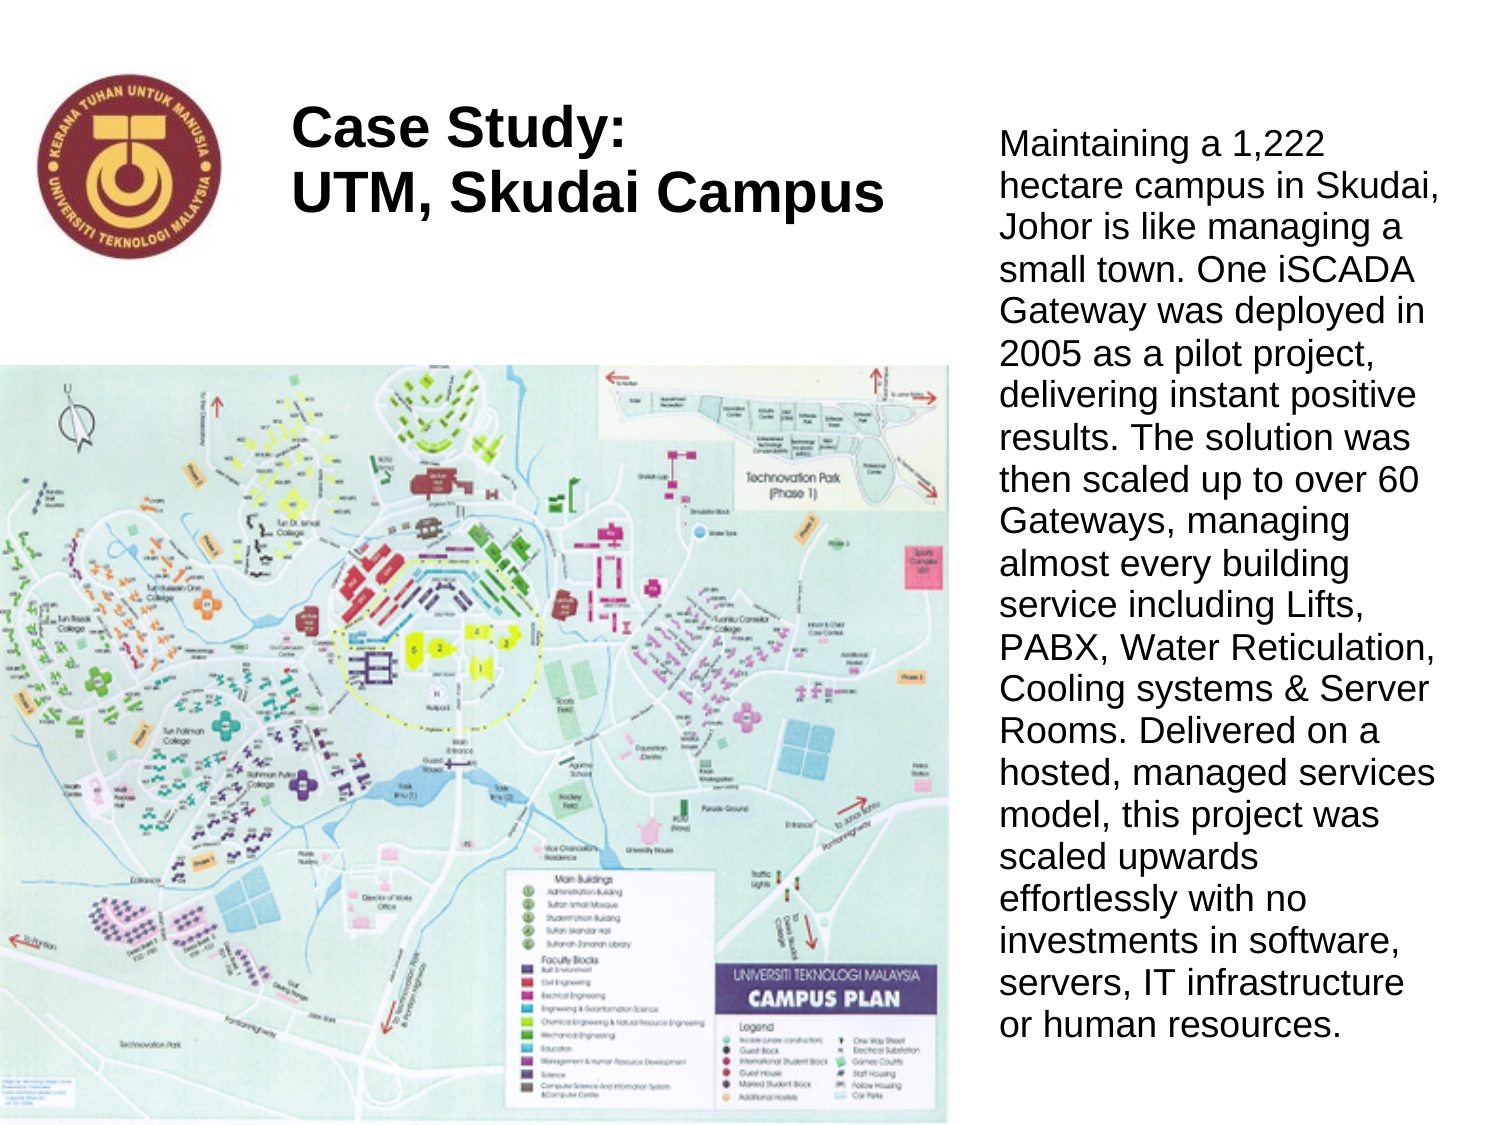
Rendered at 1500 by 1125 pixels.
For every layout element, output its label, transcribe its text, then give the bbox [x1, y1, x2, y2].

picture [33, 70, 226, 264]
text_box Case Study: UTM, Skudai Campus [276, 87, 926, 233]
picture [0, 365, 949, 1125]
text_box Maintaining a 1,222 hectare campus in Skudai, Johor is like managing a small town. One iSCADA Gateway was deployed in 2005 as a pilot project, delivering instant positive results. The solution was then scaled up to over 60 Gateways, managing almost every building service including Lifts, PABX, Water Reticulation, Cooling systems & Server Rooms. Delivered on a hosted, managed services model, this project was scaled upwards effortlessly with no investments in software, servers, IT infrastructure or human resources. [984, 77, 1461, 1054]
